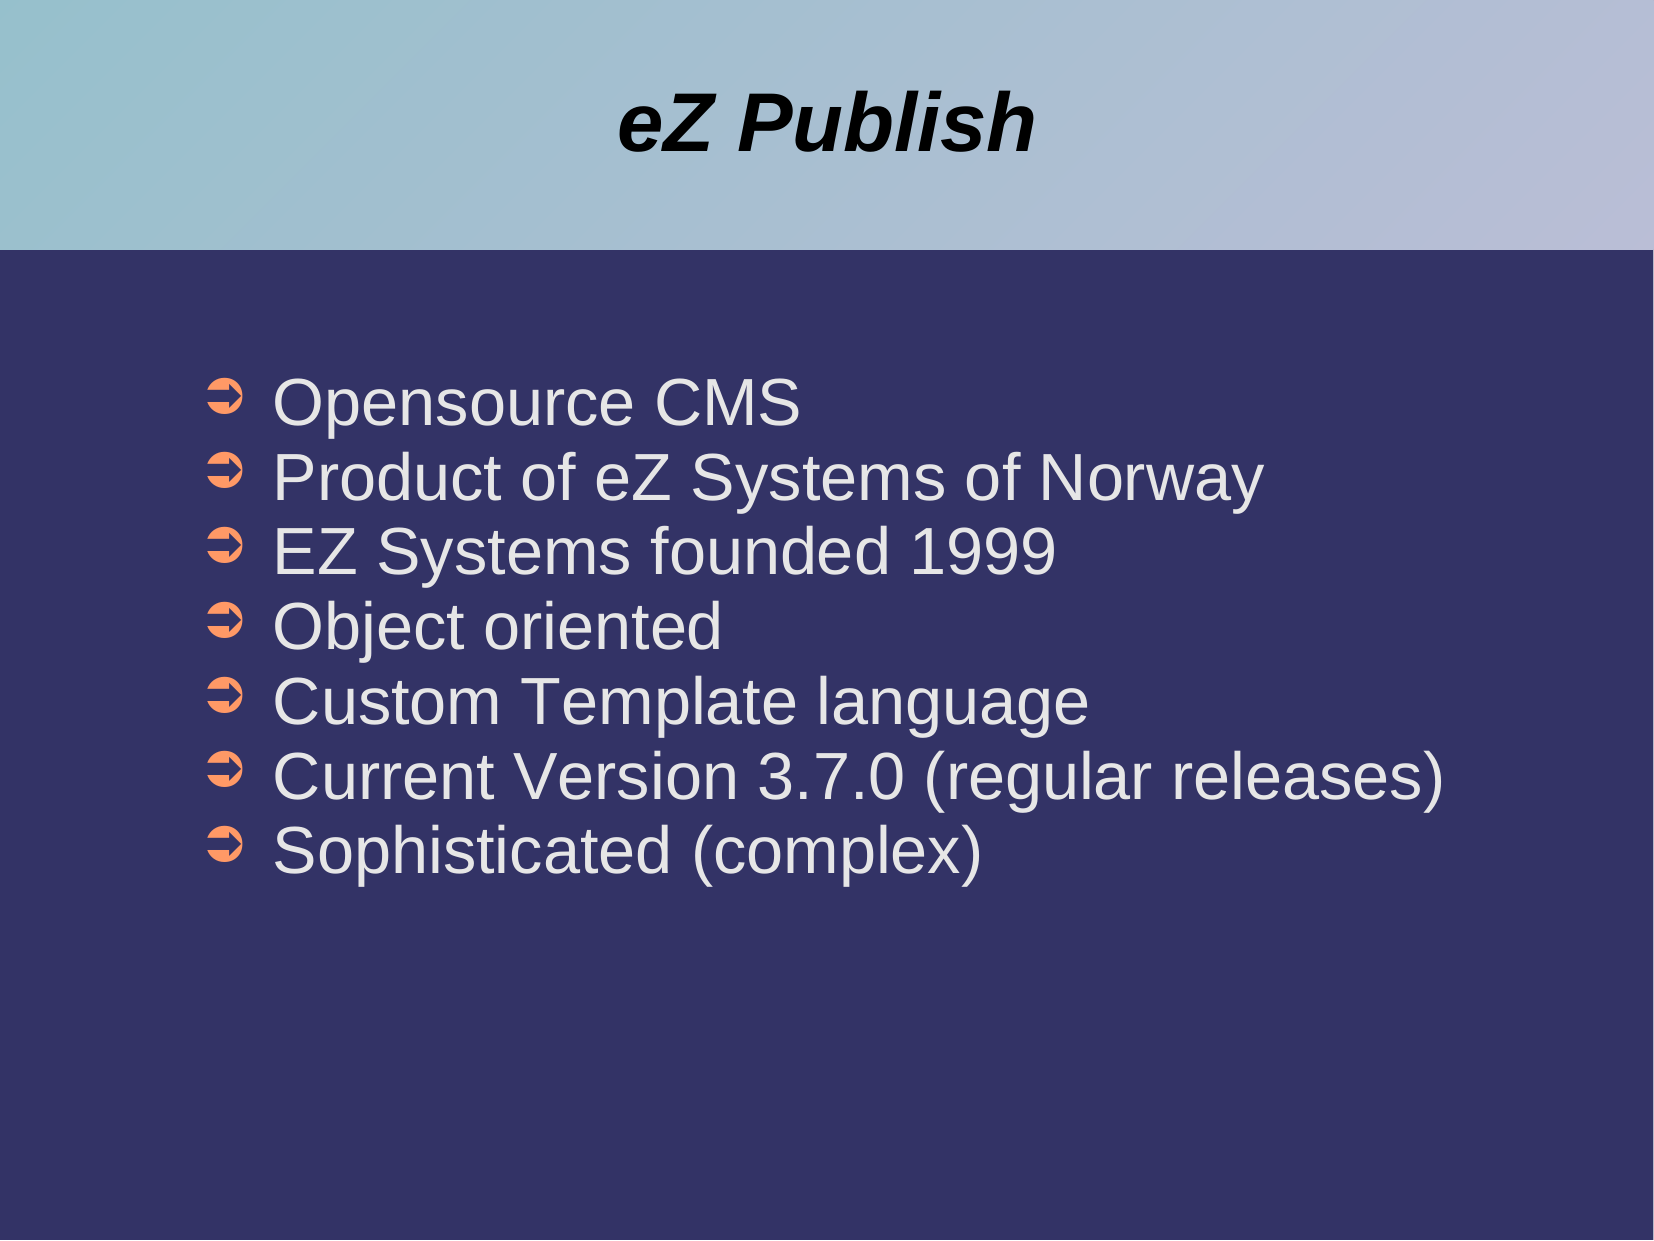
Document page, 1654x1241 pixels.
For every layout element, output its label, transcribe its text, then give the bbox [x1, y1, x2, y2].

list Opensource CMS Product of eZ Systems of Norway EZ Systems founded 1999 Object oriented Custom Template language Current Version 3.7.0 (regular releases) Sophisticated (complex) [178, 364, 1570, 1147]
title eZ Publish [121, 19, 1534, 227]
